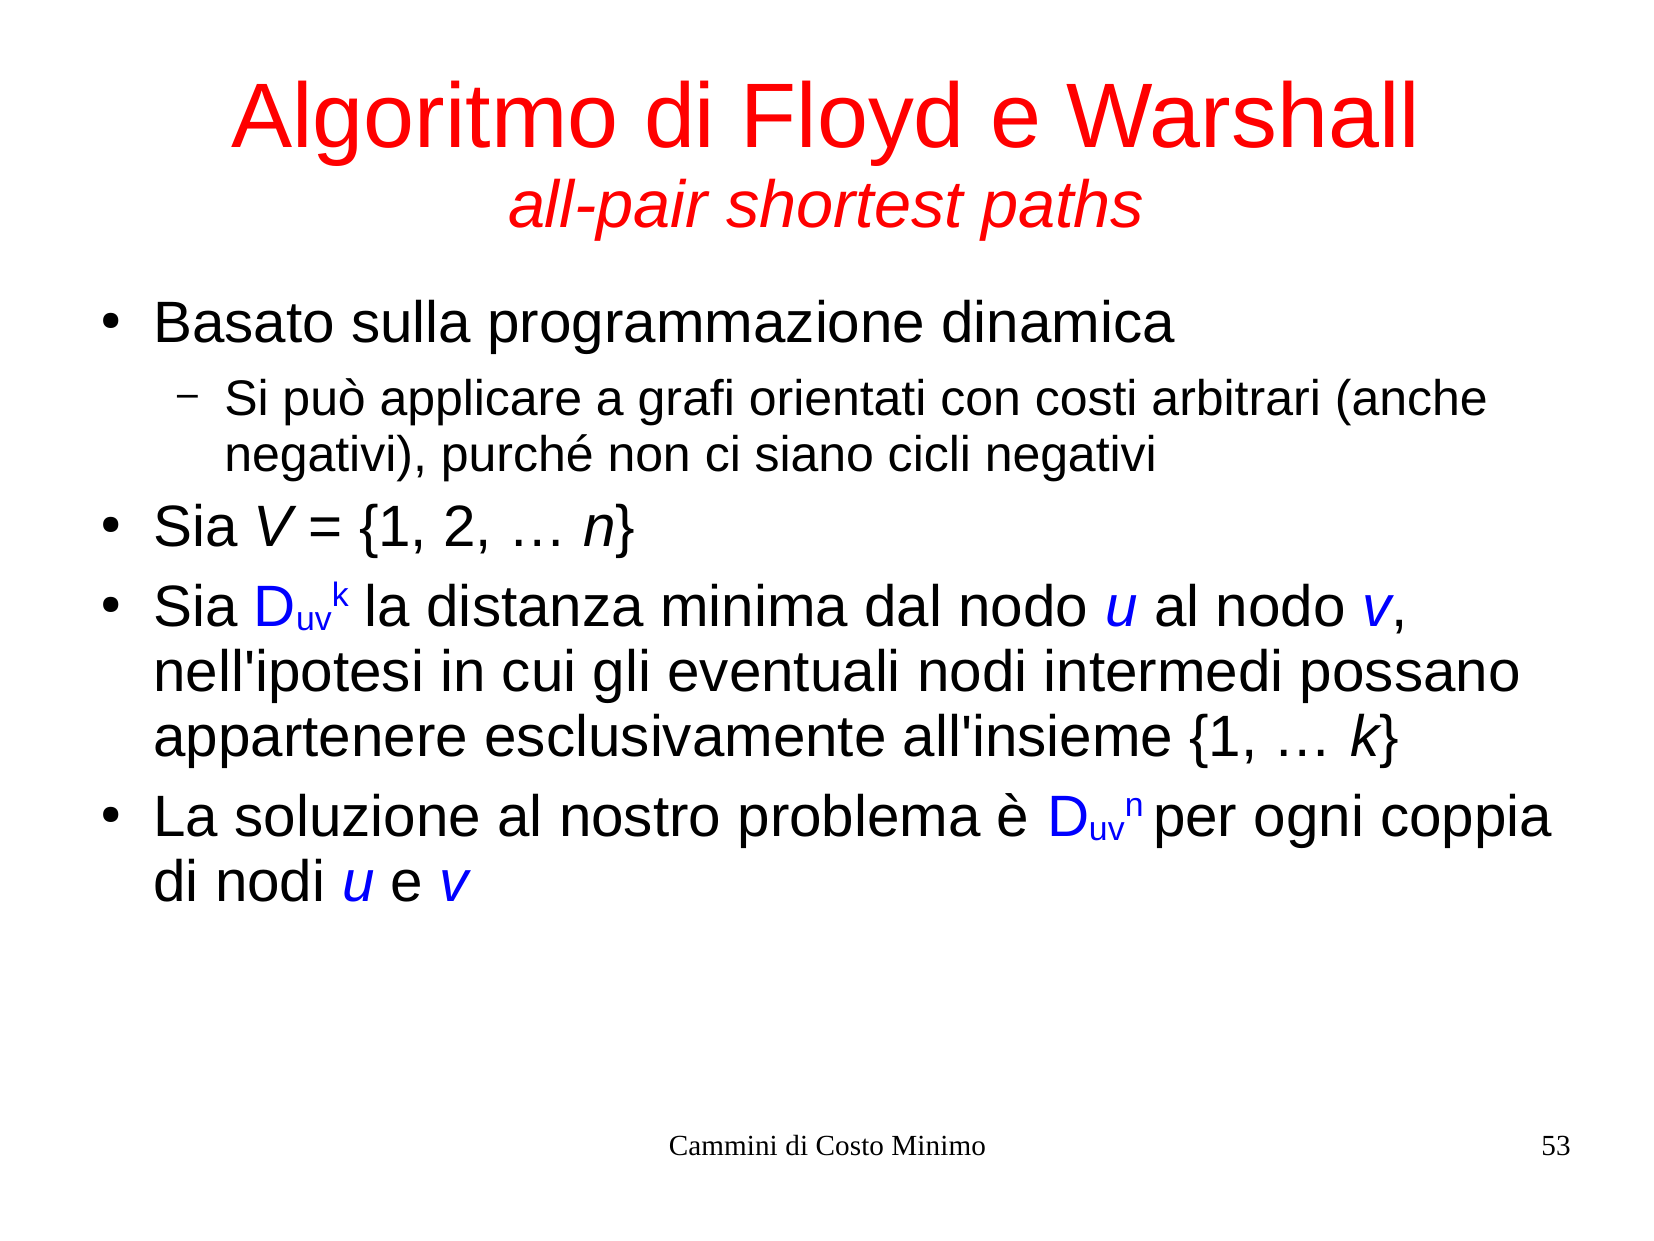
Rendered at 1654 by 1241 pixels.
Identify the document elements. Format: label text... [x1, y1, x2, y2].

title Algoritmo di Floyd e Warshall all-pair shortest paths [82, 49, 1571, 257]
list Basato sulla programmazione dinamica Si può applicare a grafi orientati con costi arbitrari (anche negativi), purché non ci siano cicli negativi Sia V = {1, 2, … n} Sia Duvk la distanza minima dal nodo u al nodo v, nell'ipotesi in cui gli eventuali nodi intermedi possano appartenere esclusivamente all'insieme {1, … k} La soluzione al nostro problema è Duvn per ogni coppia di nodi u e v [82, 290, 1571, 1109]
